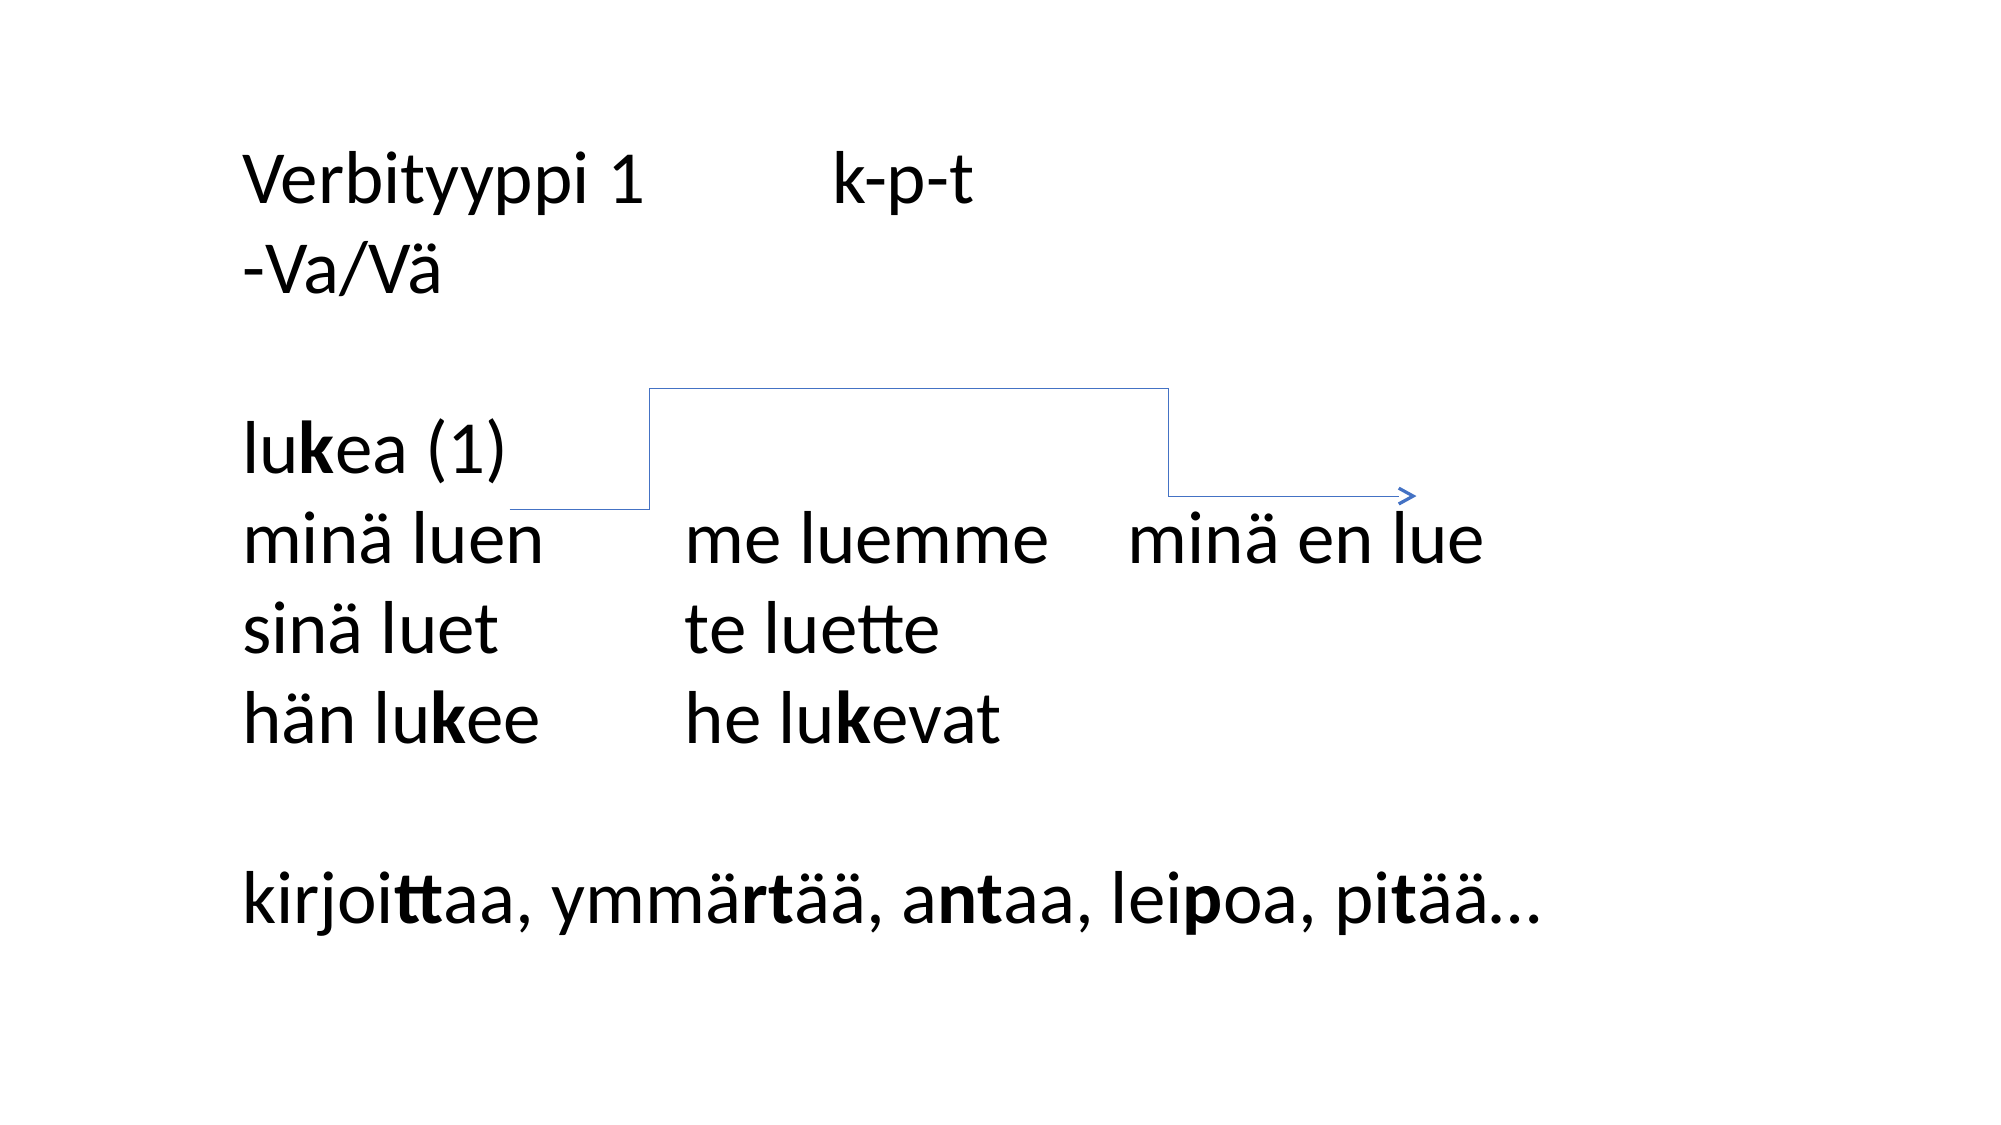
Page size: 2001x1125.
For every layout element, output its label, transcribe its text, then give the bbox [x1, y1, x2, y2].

text_box Verbityyppi 1 k-p-t -Va/Vä lukea (1) minä luen me luemme minä en lue sinä luet te luette hän lukee he lukevat kirjoittaa, ymmärtää, antaa, leipoa, pitää… [227, 121, 1730, 1037]
